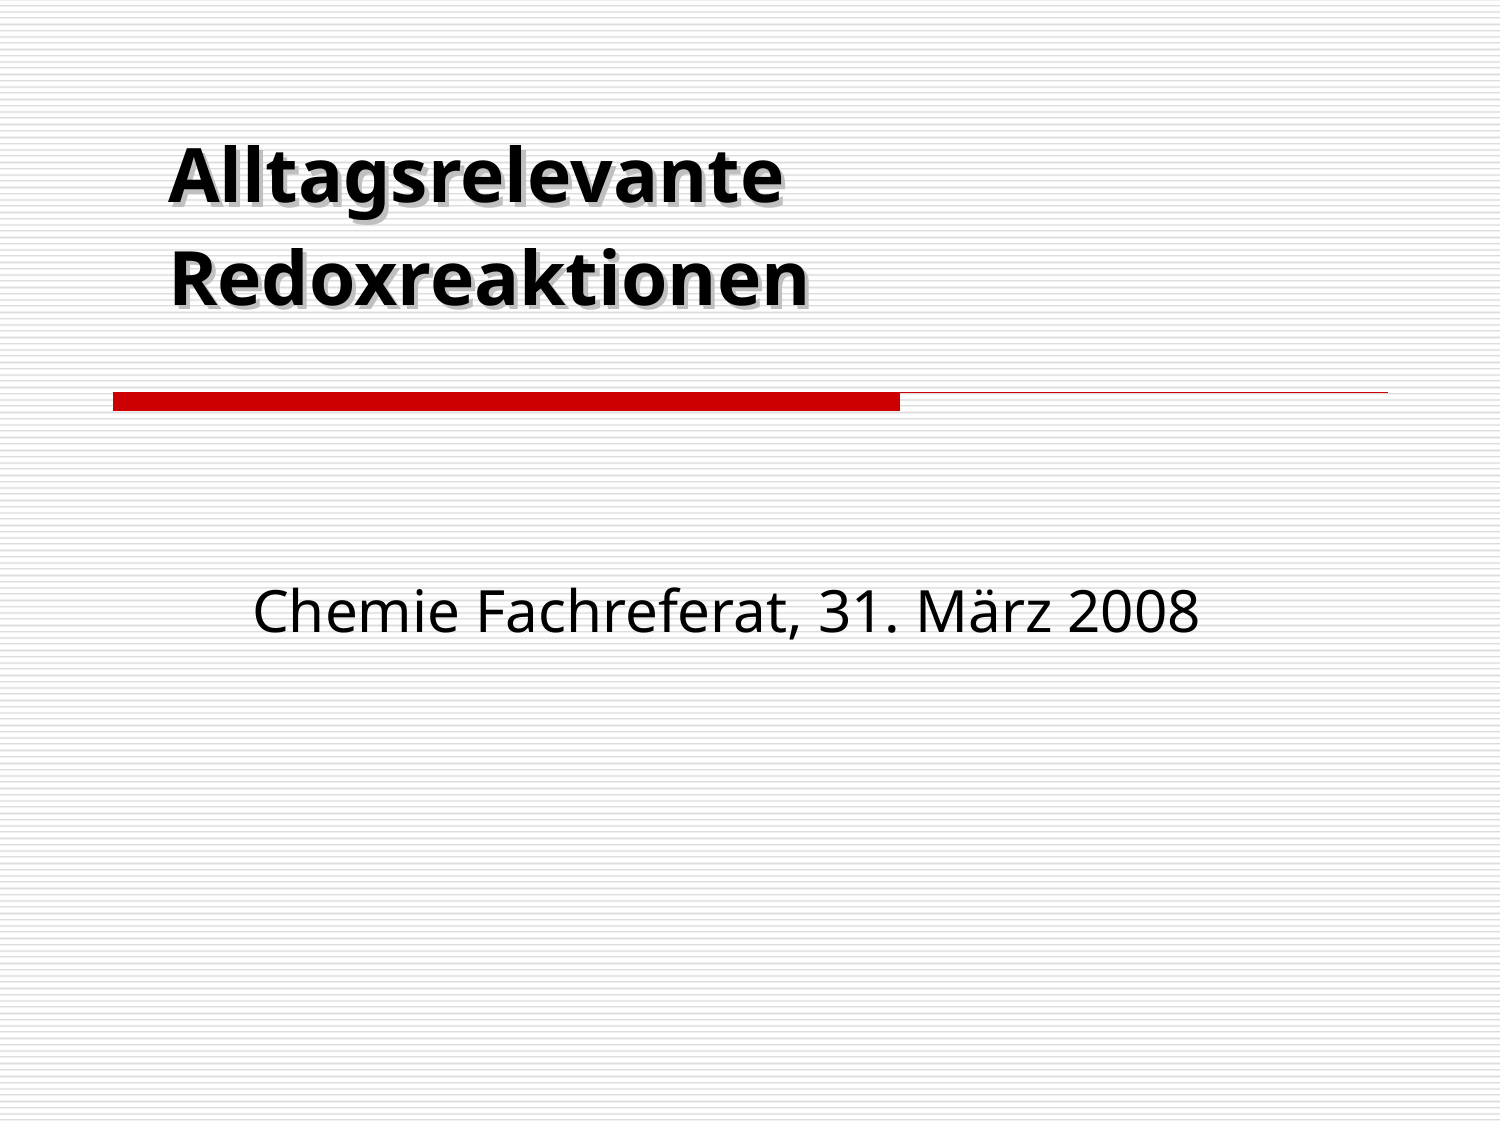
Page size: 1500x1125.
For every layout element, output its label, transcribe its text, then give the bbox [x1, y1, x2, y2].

subtitle Chemie Fachreferat, 31. März 2008 [237, 562, 1388, 826]
title Alltagsrelevante Redoxreaktionen [153, 139, 1383, 335]
picture [0, 0, 1500, 1125]
